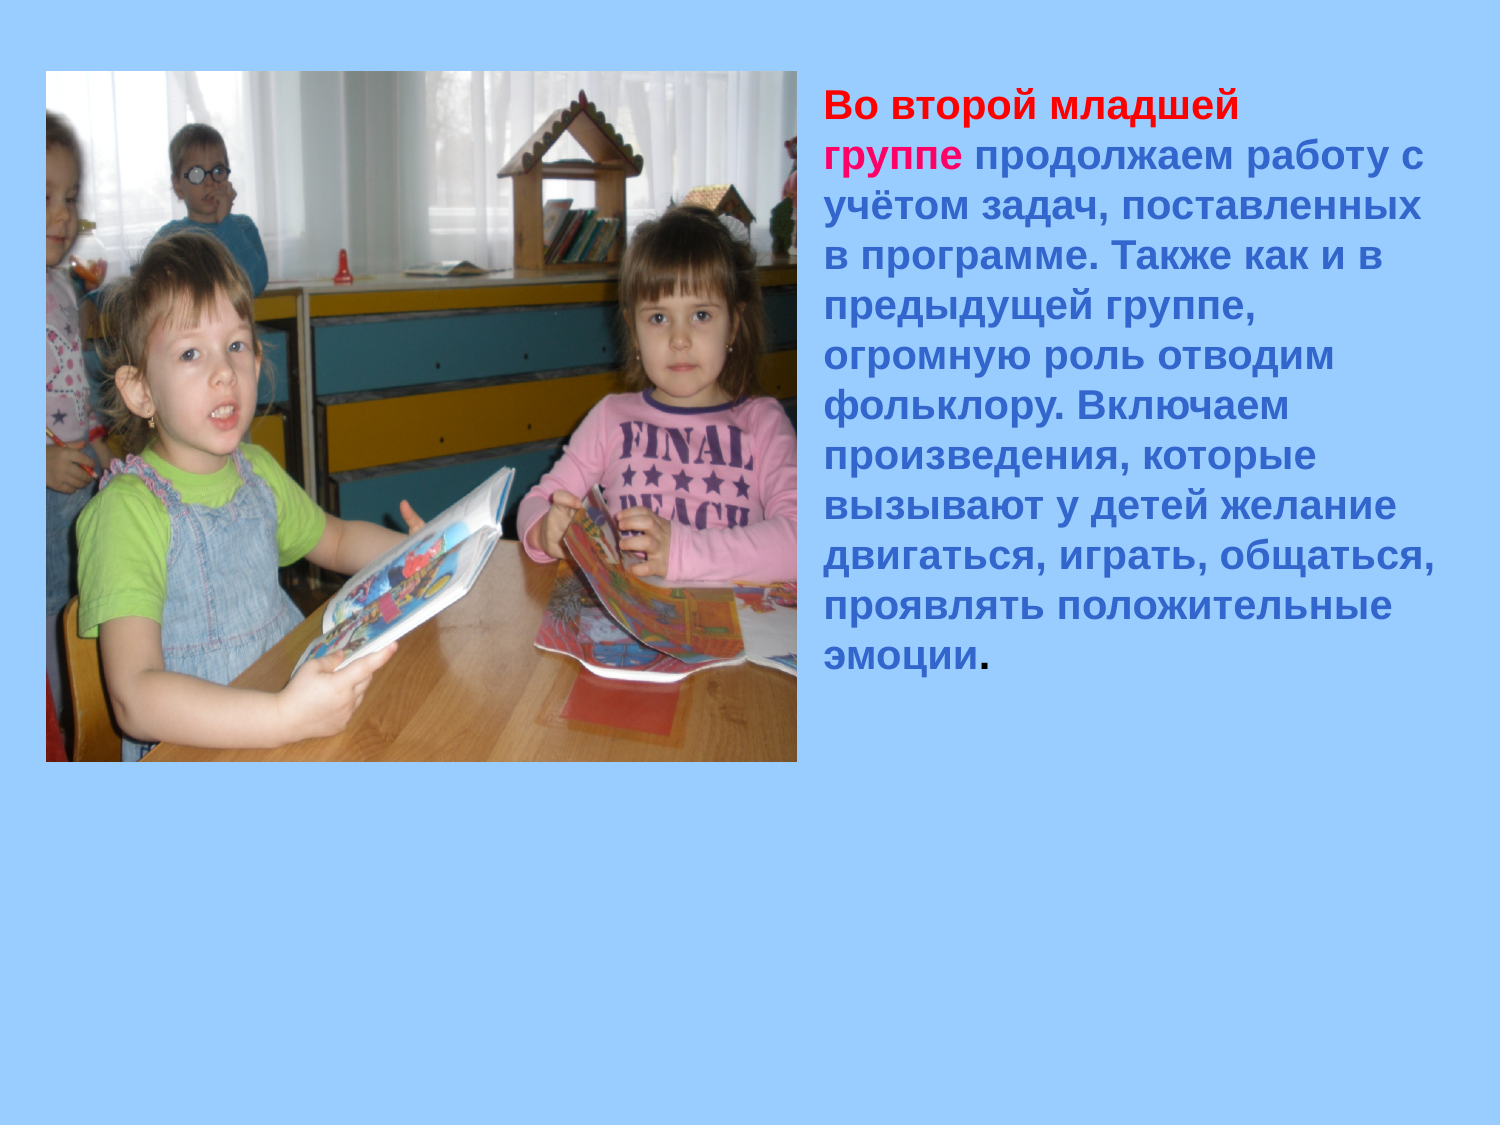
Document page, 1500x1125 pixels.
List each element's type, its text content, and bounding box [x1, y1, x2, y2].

text_box Во второй младшей группе продолжаем работу с учётом задач, поставленных в программе. Также как и в предыдущей группе, огромную роль отводим фольклору. Включаем произведения, которые вызывают у детей желание двигаться, играть, общаться, проявлять положительные эмоции. [808, 70, 1453, 686]
picture [46, 71, 797, 762]
